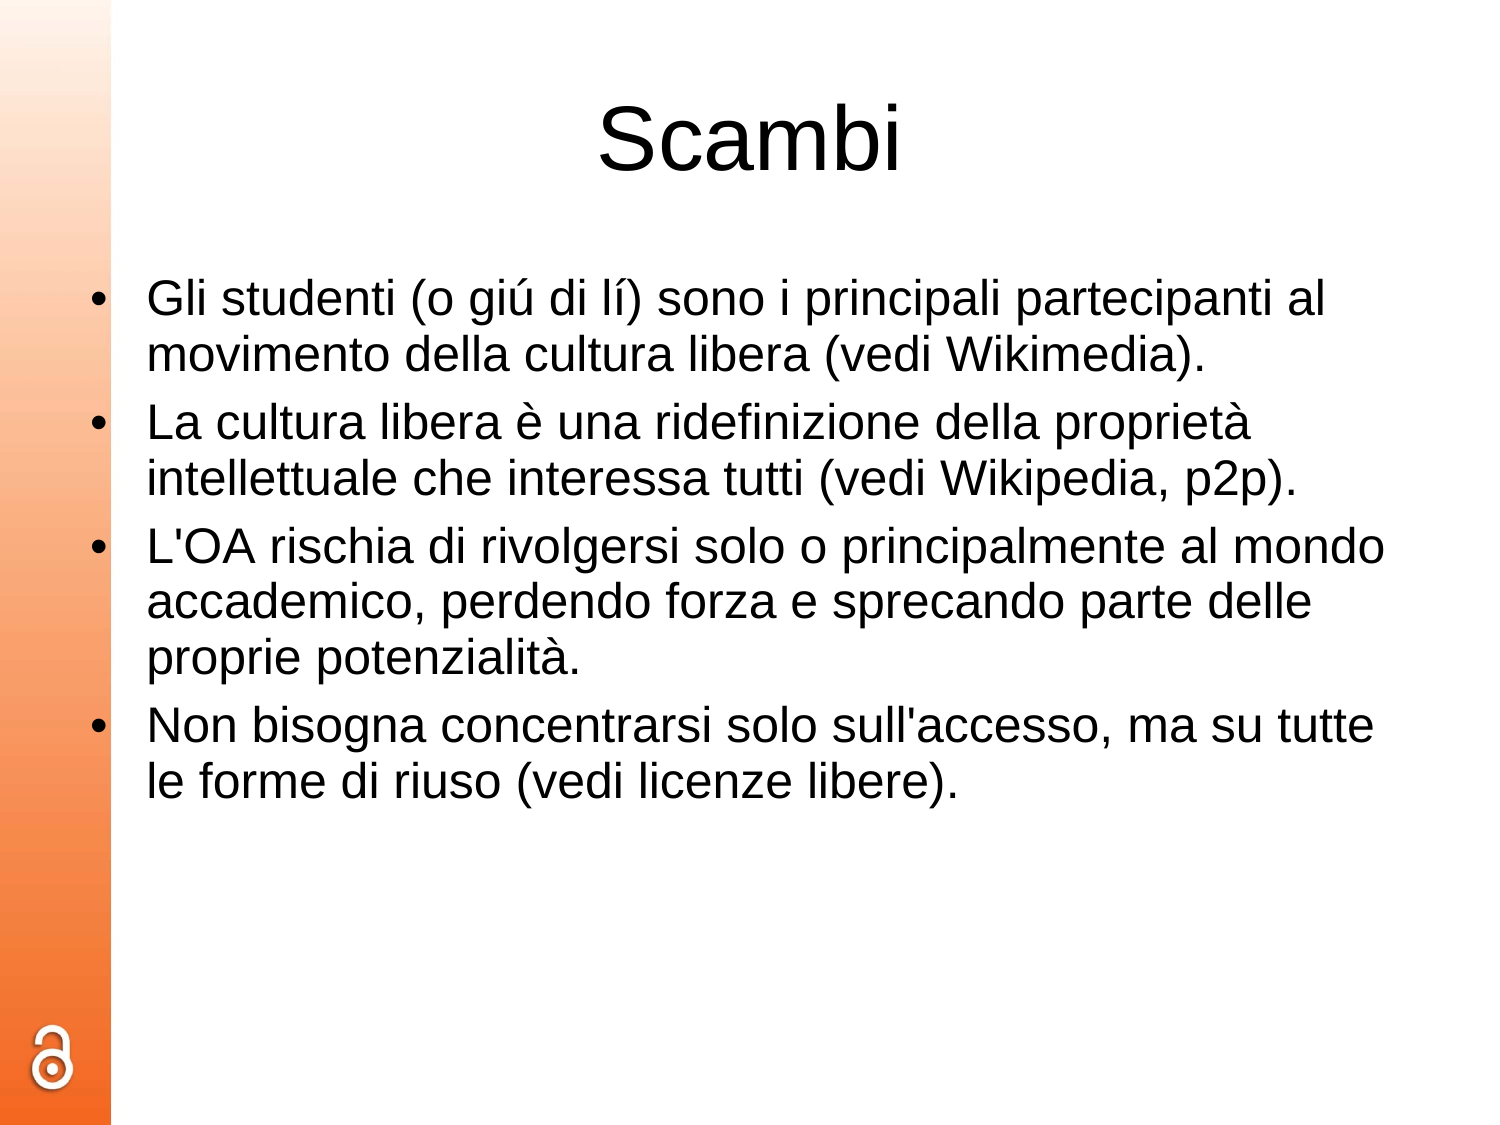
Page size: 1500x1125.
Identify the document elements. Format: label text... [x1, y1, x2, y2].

title Scambi [75, 45, 1426, 233]
picture [0, 0, 1500, 1125]
list Gli studenti (o giú di lí) sono i principali partecipanti al movimento della cultura libera (vedi Wikimedia). La cultura libera è una ridefinizione della proprietà intellettuale che interessa tutti (vedi Wikipedia, p2p). L'OA rischia di rivolgersi solo o principalmente al mondo accademico, perdendo forza e sprecando parte delle proprie potenzialità. Non bisogna concentrarsi solo sull'accesso, ma su tutte le forme di riuso (vedi licenze libere). [75, 262, 1426, 1005]
